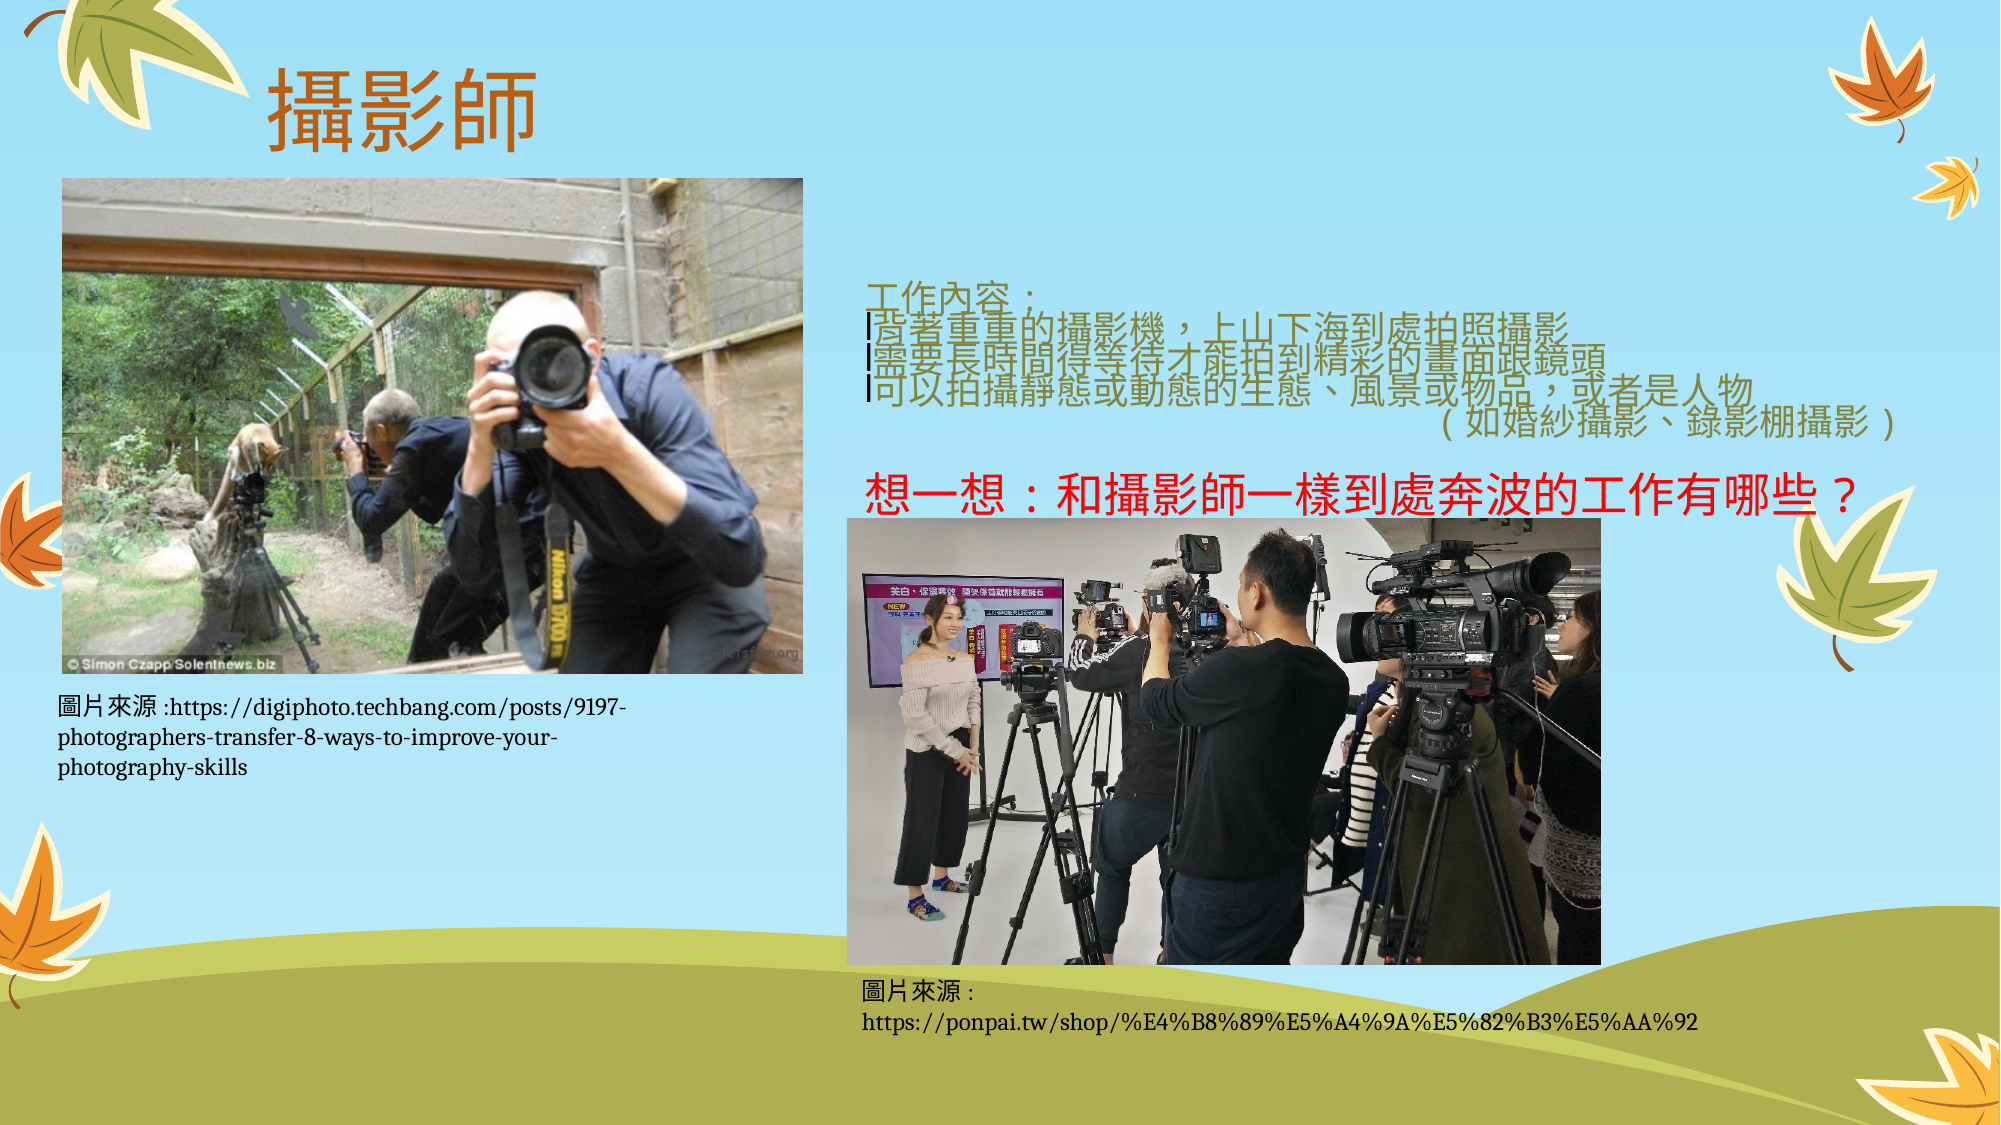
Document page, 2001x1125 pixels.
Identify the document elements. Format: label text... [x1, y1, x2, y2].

picture [846, 518, 1601, 965]
picture [62, 178, 803, 674]
text_box 圖片來源:https://digiphoto.techbang.com/posts/9197-photographers-transfer-8-ways-to-improve-your-photography-skills [42, 683, 707, 790]
text_box 工作內容: 背著重重的攝影機，上山下海到處拍照攝影 需要長時間得等待才能拍到精彩的畫面跟鏡頭 可以拍攝靜態或動態的生態、風景或物品，或者是人物 (如婚紗攝影、錄影棚攝影) 想一想:和攝影師一樣到處奔波的工作有哪些? [849, 279, 1938, 591]
text_box 圖片來源: https://ponpai.tw/shop/%E4%B8%89%E5%A4%9A%E5%82%B3%E5%AA%92 [846, 968, 1772, 1044]
title 攝影師 [249, 24, 1711, 174]
